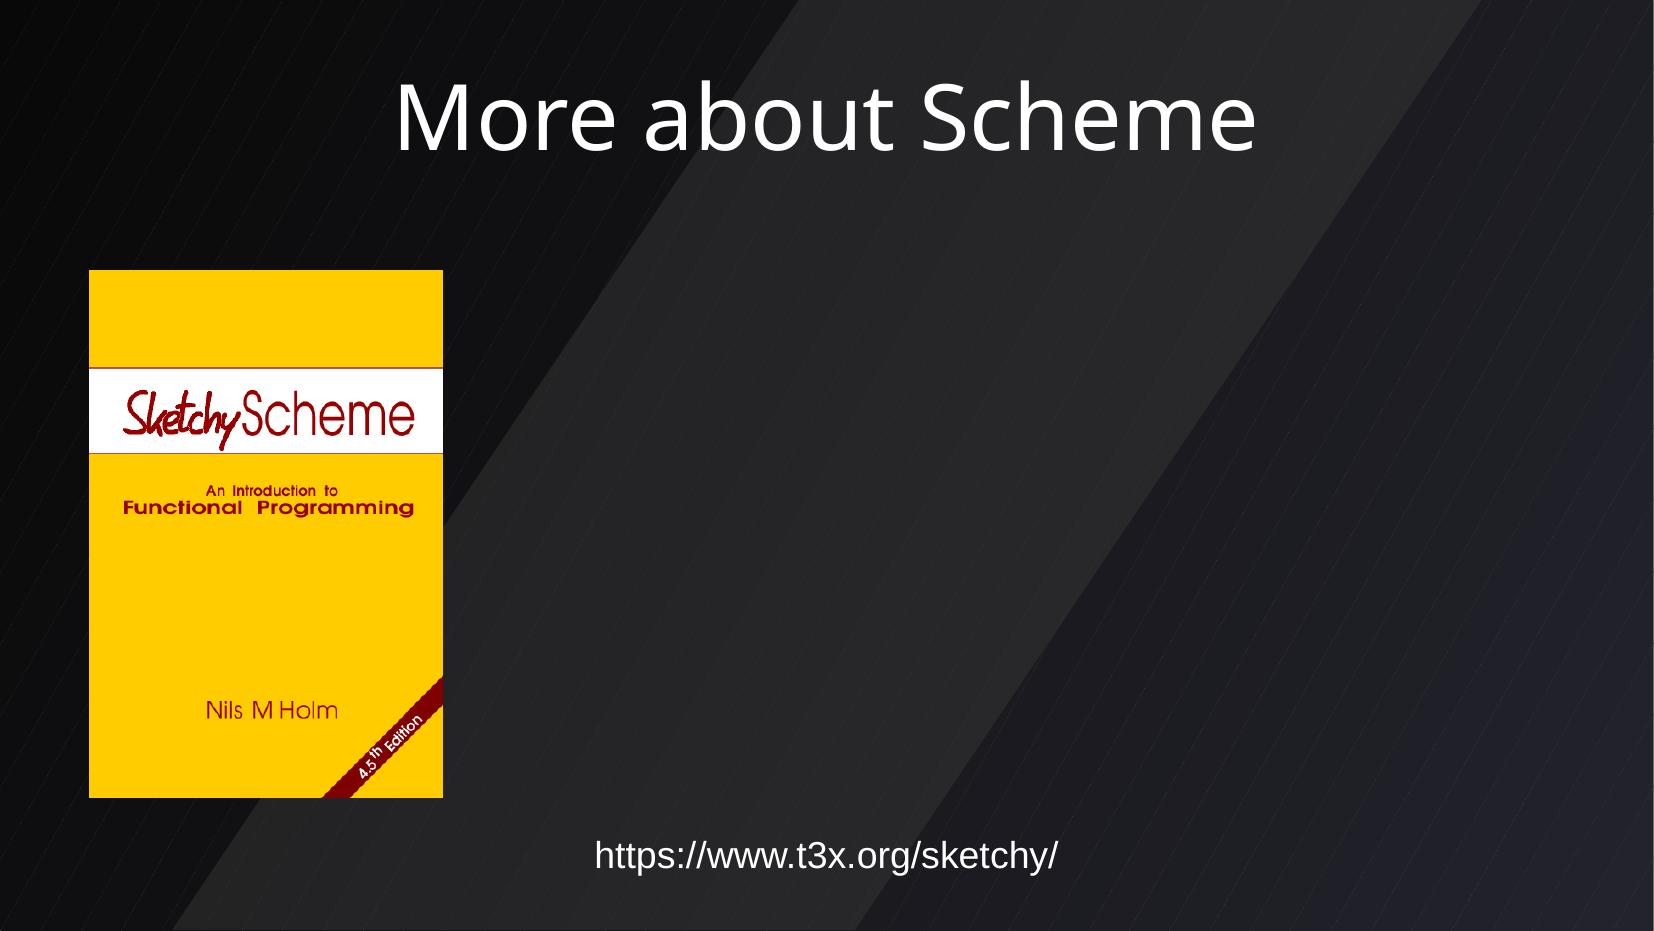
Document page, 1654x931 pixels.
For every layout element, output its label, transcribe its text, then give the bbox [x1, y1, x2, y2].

text_box https://www.t3x.org/sketchy/ [0, 826, 1654, 884]
title More about Scheme [82, 37, 1571, 193]
picture [89, 270, 443, 798]
